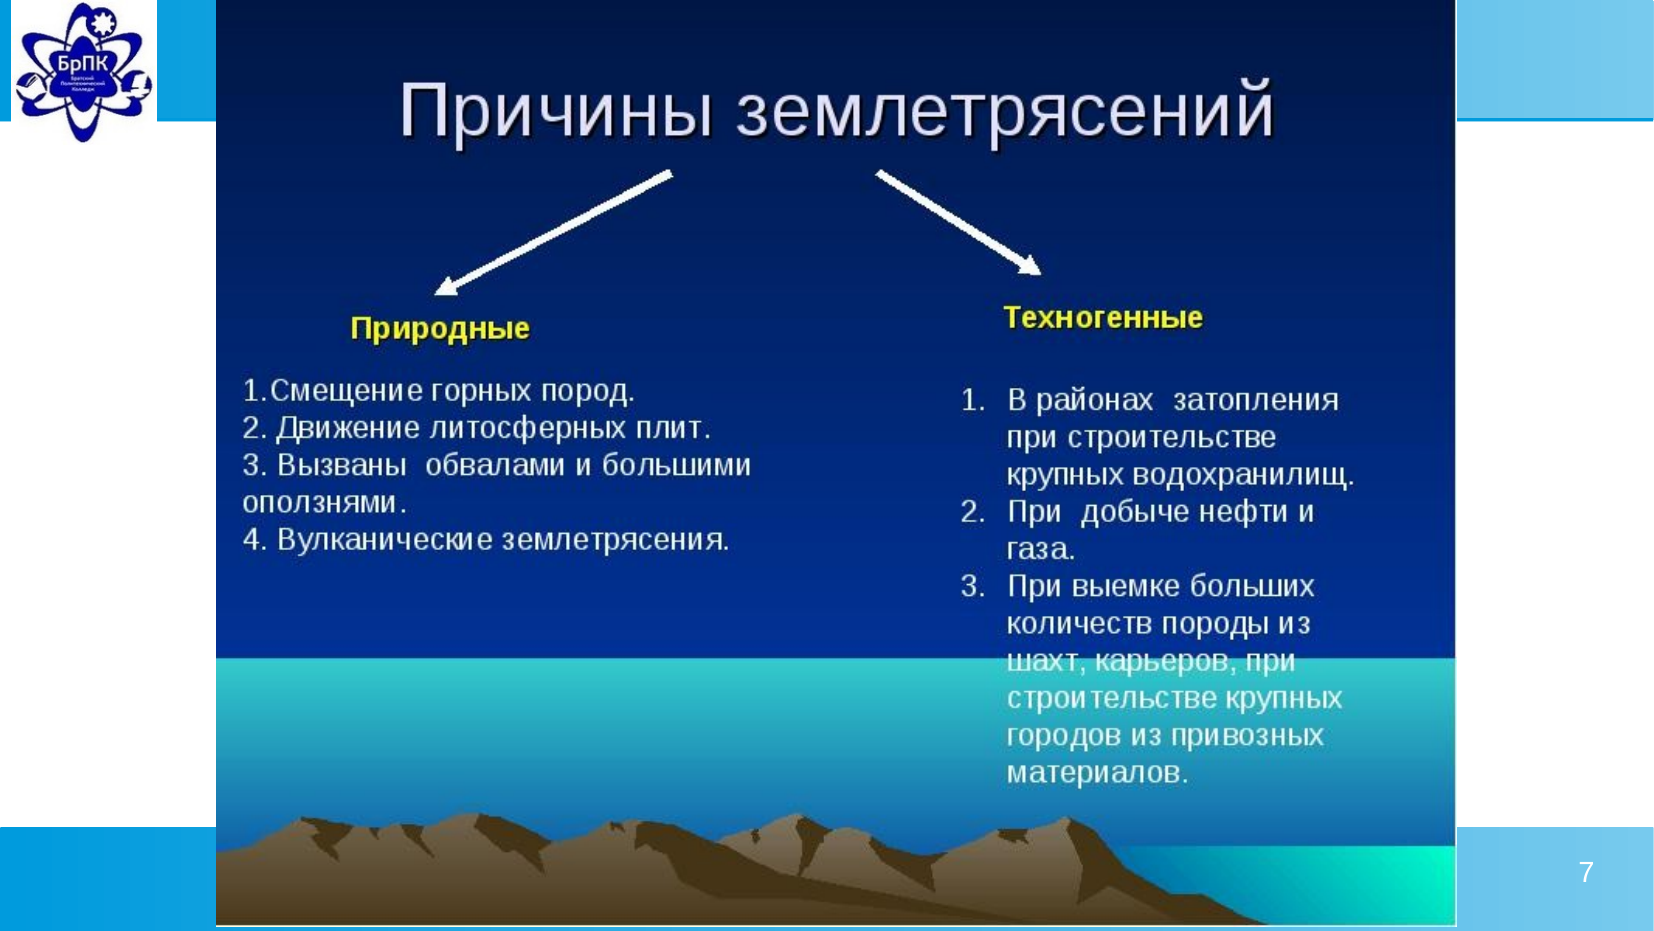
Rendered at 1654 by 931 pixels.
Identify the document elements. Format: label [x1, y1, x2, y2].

picture [11, 0, 157, 145]
picture [216, 0, 1457, 927]
